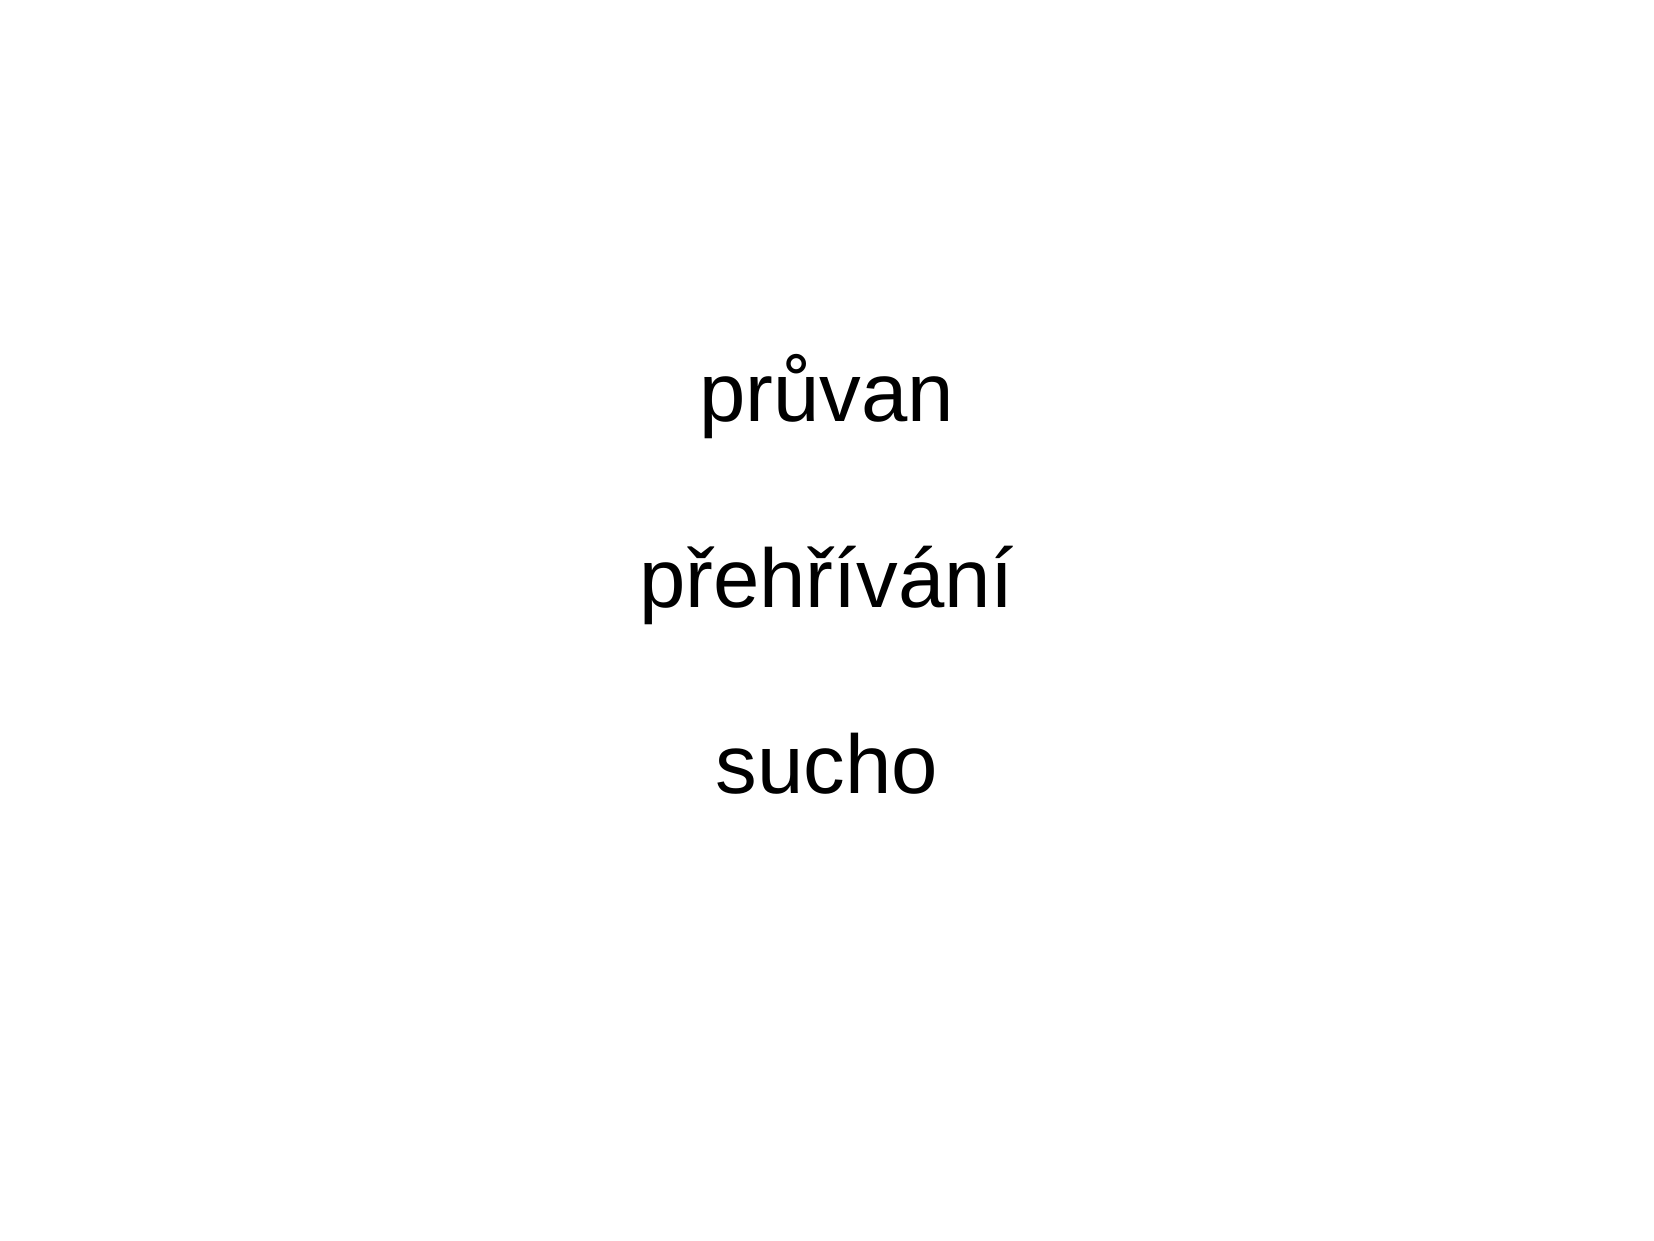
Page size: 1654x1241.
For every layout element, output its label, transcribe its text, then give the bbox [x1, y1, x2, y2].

subtitle průvan přehřívání sucho [82, 56, 1571, 1102]
